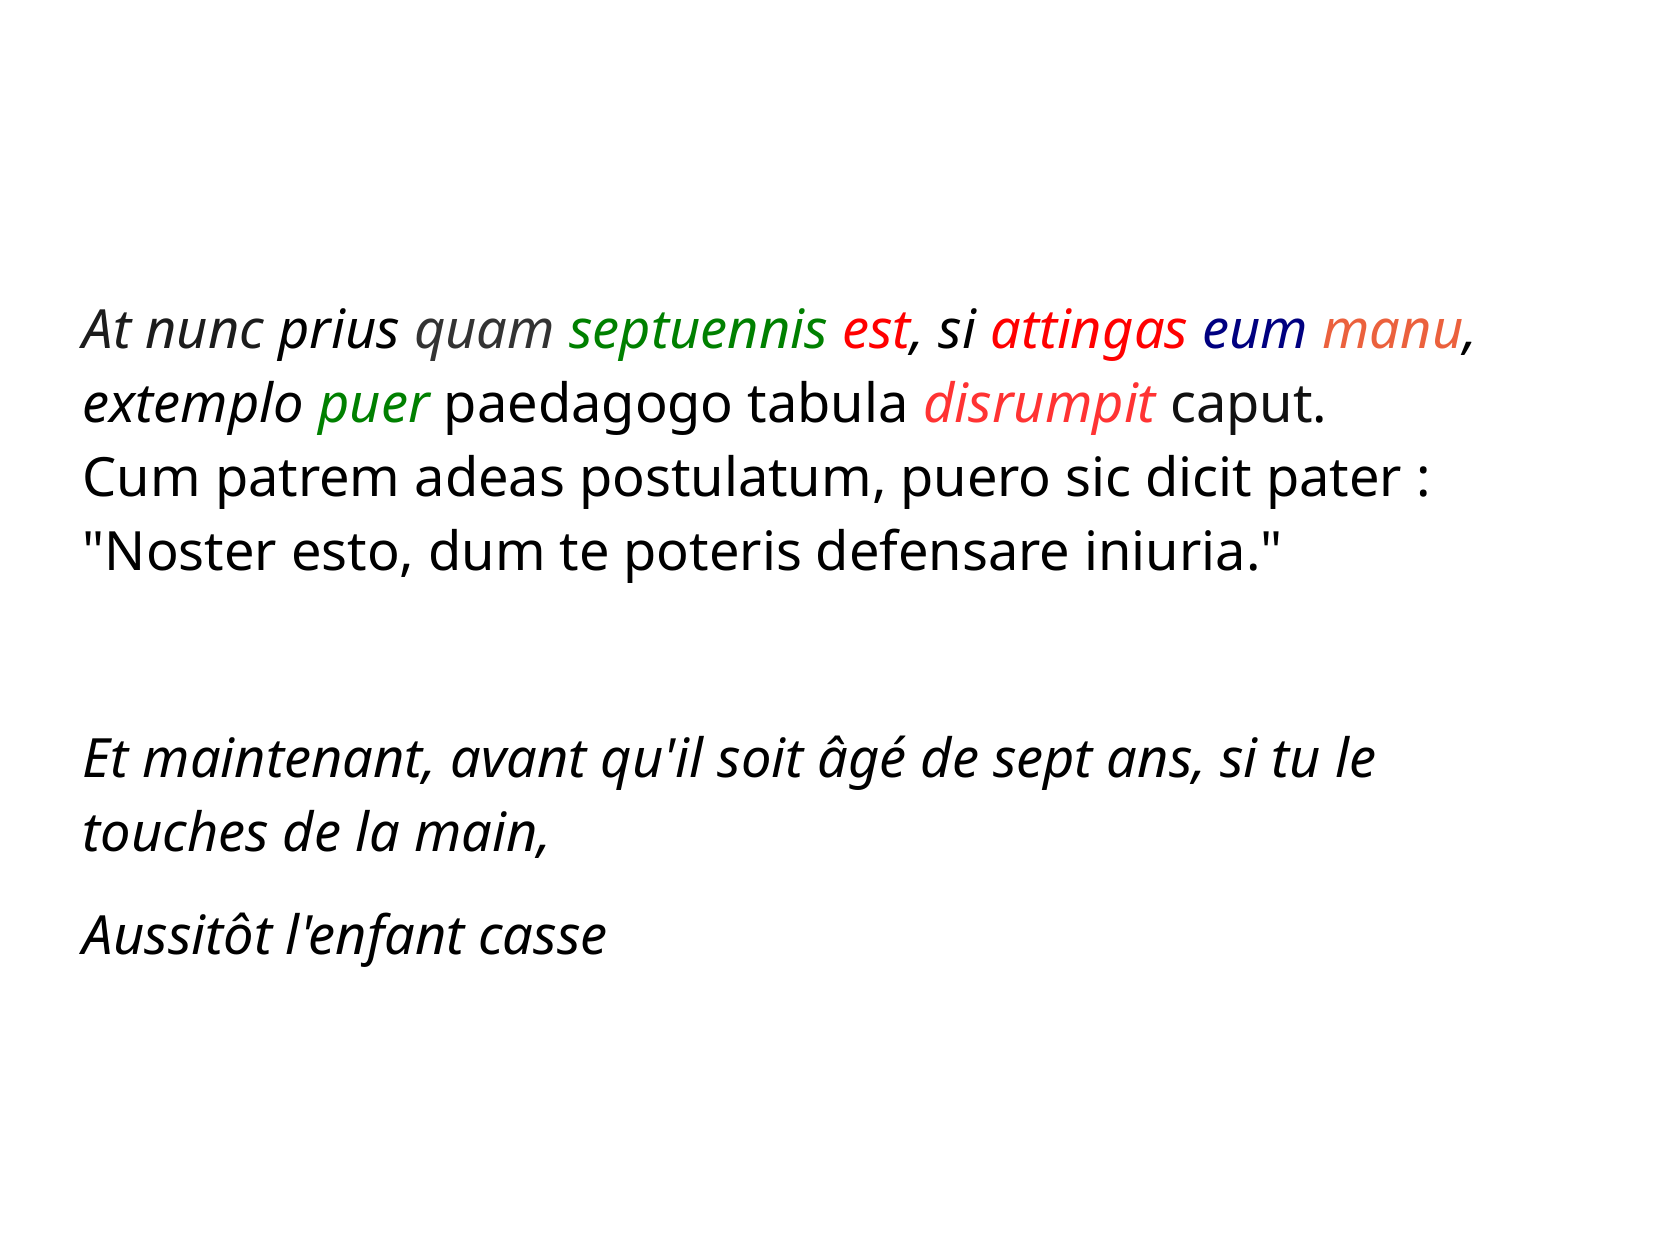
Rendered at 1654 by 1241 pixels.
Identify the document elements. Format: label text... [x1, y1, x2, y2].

list At nunc prius quam septuennis est, si attingas eum manu, extemplo puer paedagogo tabula disrumpit caput. Cum patrem adeas postulatum, puero sic dicit pater : "Noster esto, dum te poteris defensare iniuria." Et maintenant, avant qu'il soit âgé de sept ans, si tu le touches de la main, Aussitôt l'enfant casse [82, 290, 1571, 1010]
